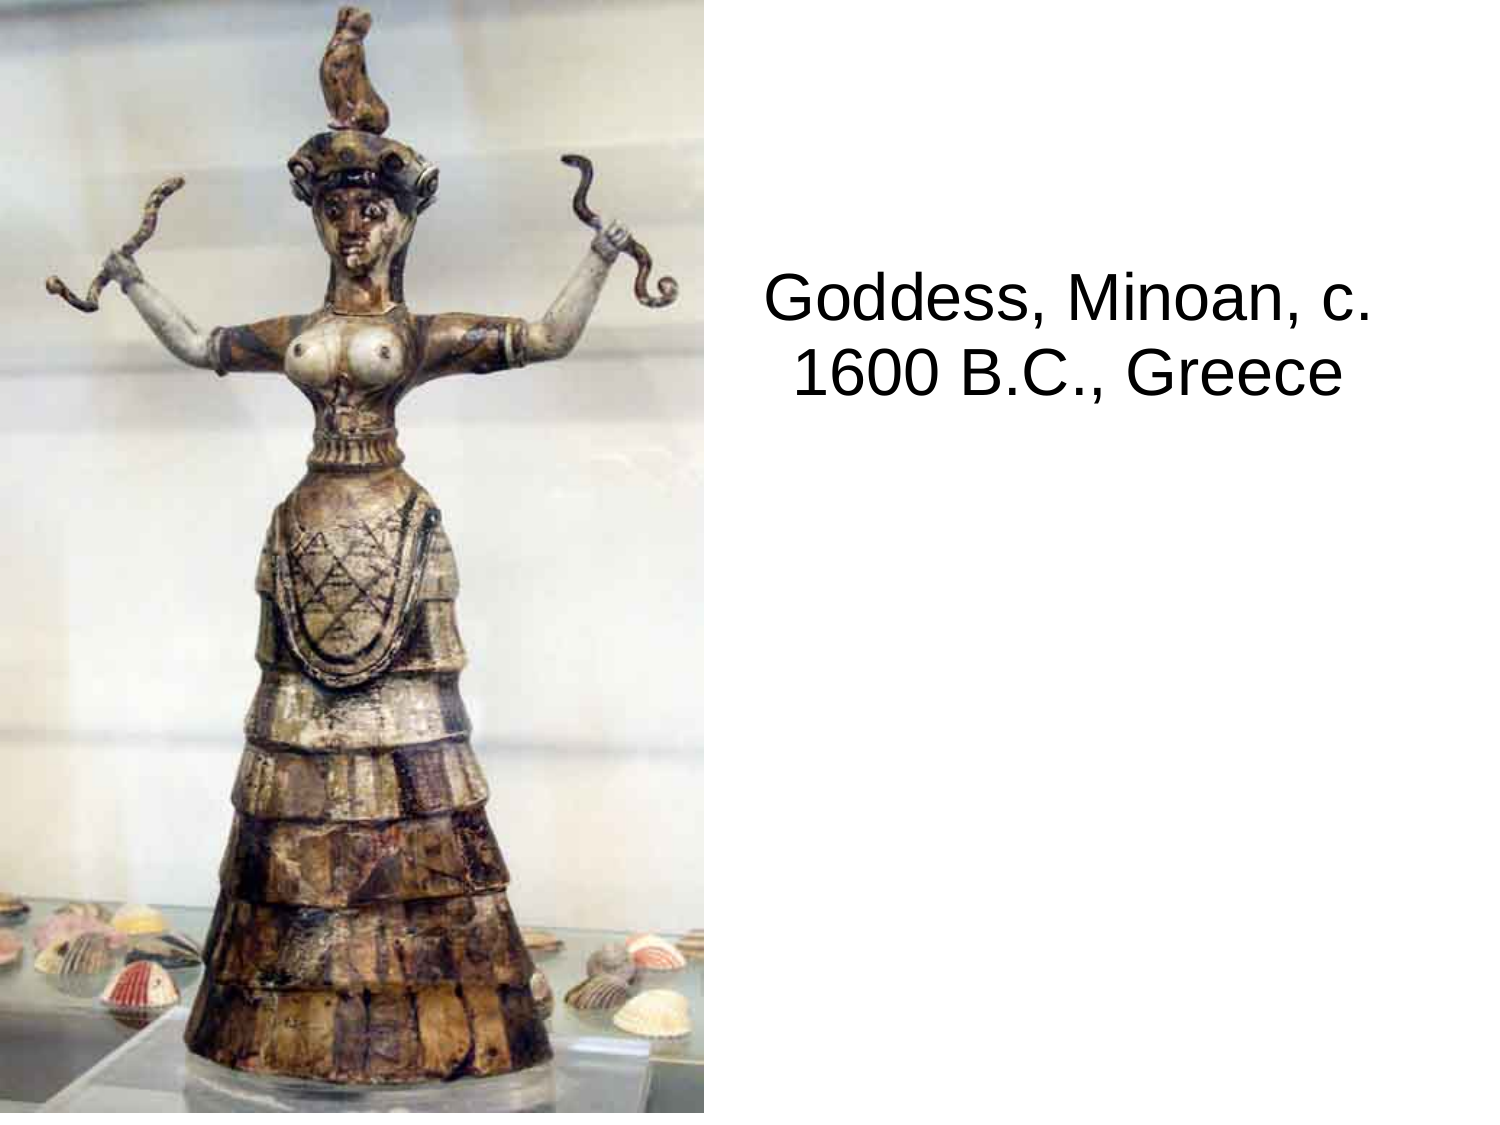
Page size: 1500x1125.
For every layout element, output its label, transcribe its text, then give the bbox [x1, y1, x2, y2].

title Goddess, Minoan, c. 1600 B.C., Greece [704, 45, 1450, 626]
picture [0, 0, 704, 1113]
